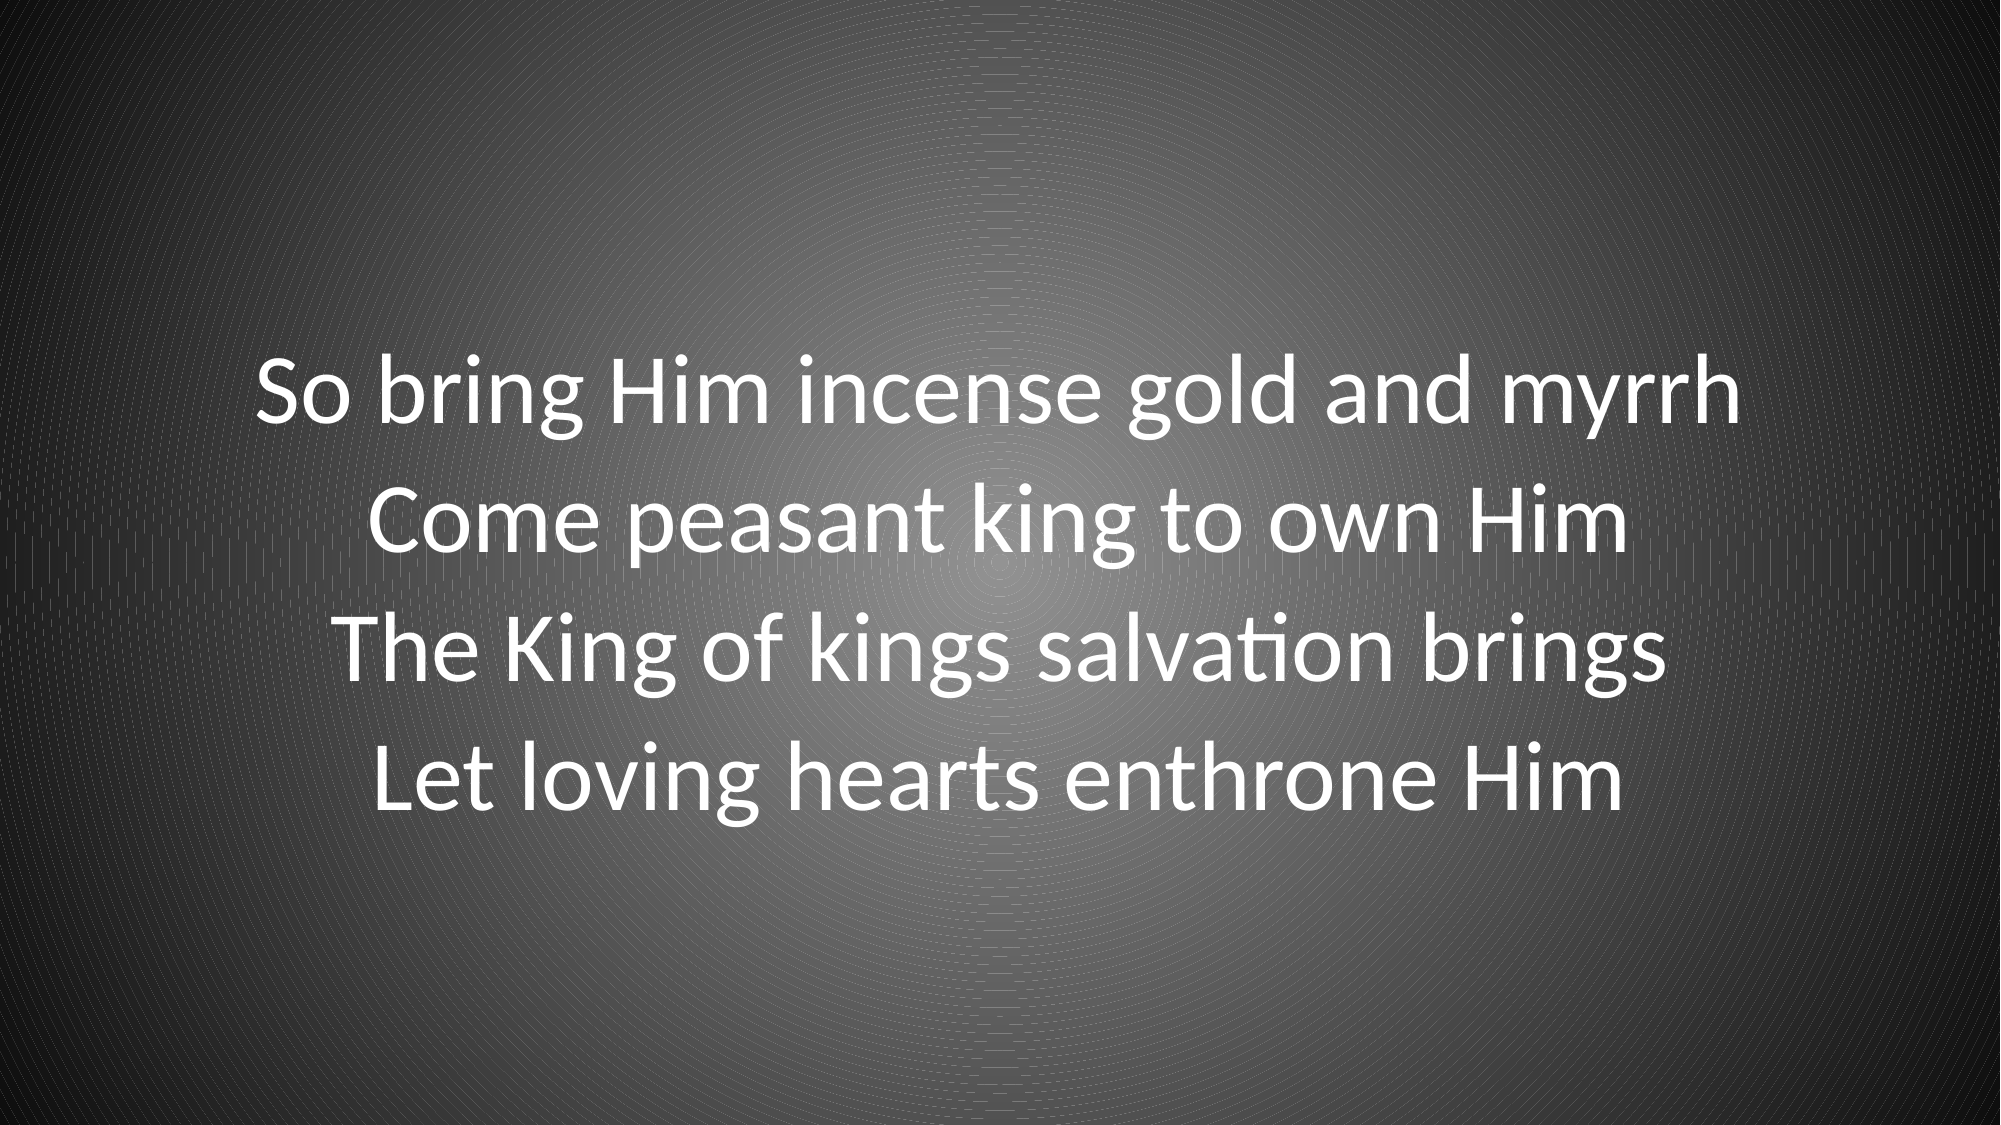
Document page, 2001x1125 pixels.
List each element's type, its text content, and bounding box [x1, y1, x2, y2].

text_box So bring Him incense gold and myrrh Come peasant king to own Him The King of kings salvation brings Let loving hearts enthrone Him [0, 337, 2000, 1125]
